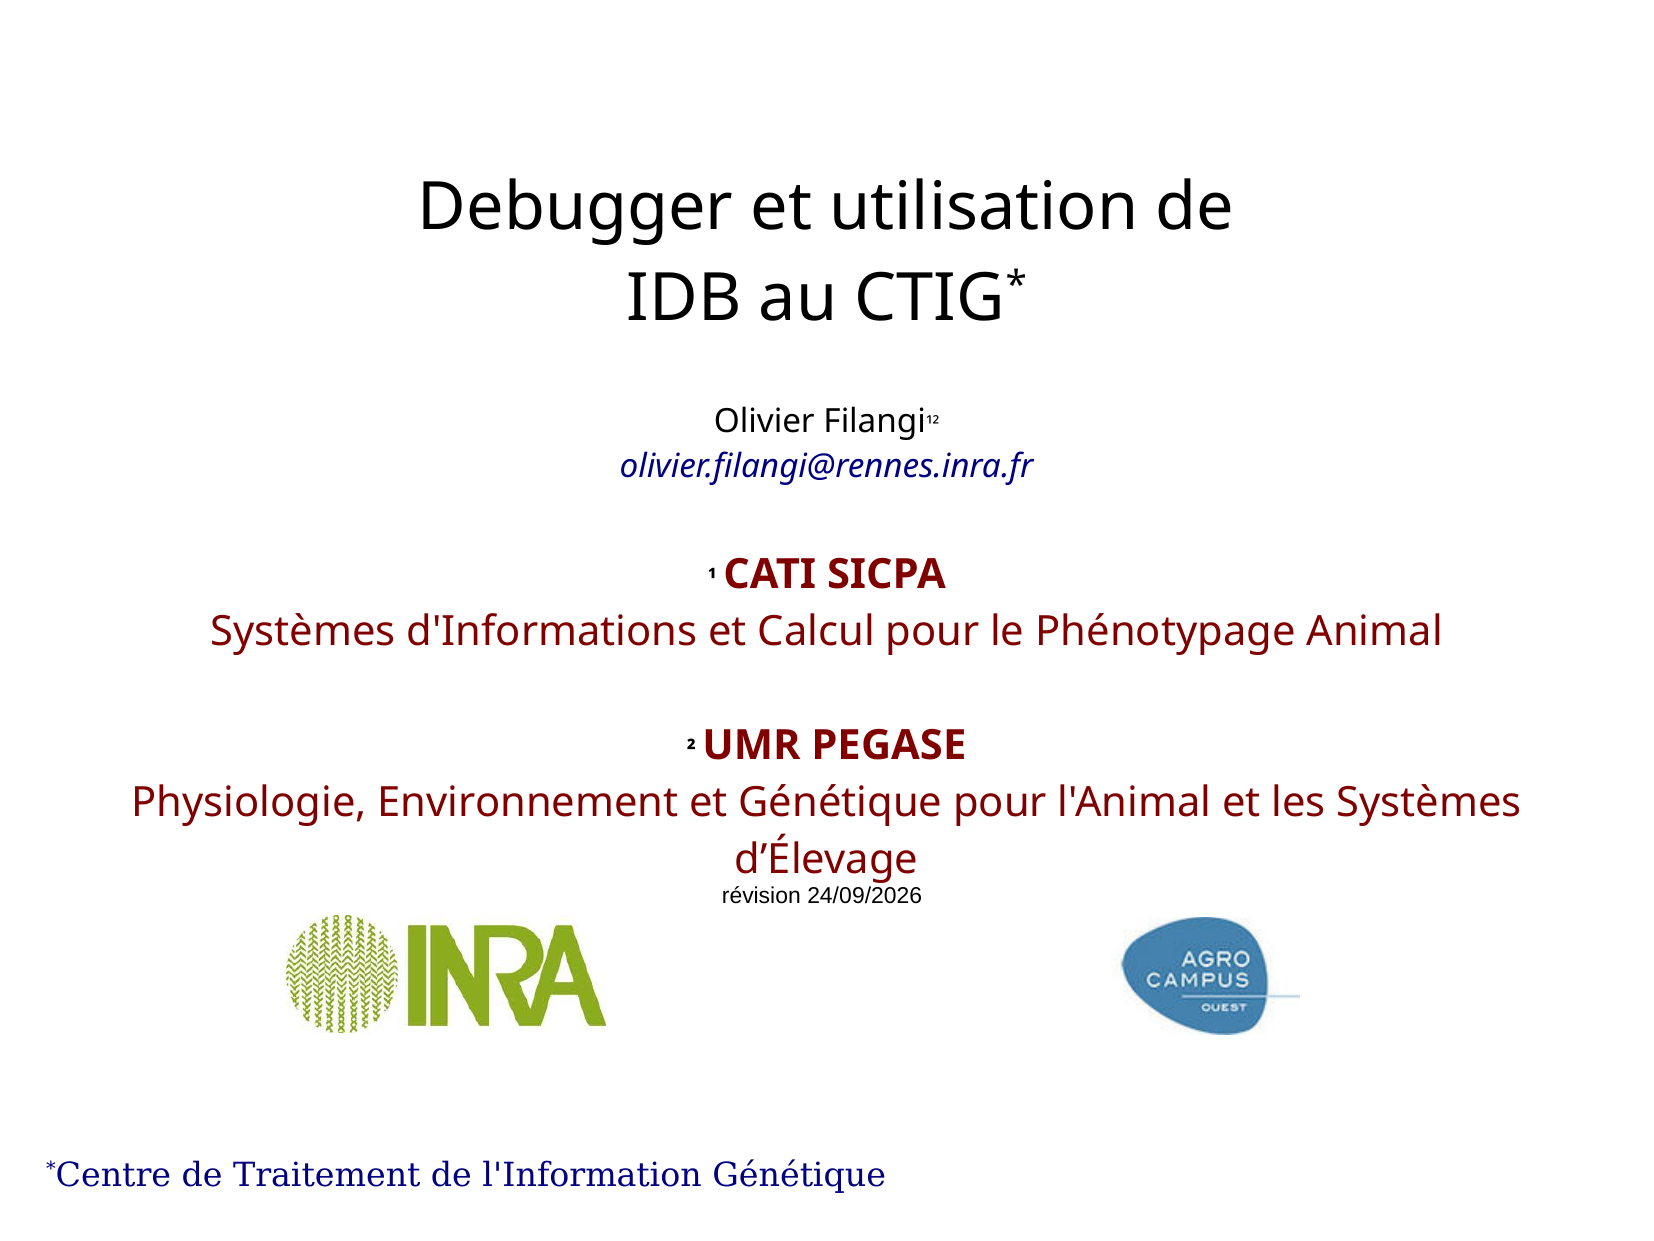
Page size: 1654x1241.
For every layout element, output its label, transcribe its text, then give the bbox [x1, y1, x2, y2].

subtitle Debugger et utilisation de IDB au CTIG* Olivier Filangi₁₂ olivier.filangi@rennes.inra.fr ₁ CATI SICPA Systèmes d'Informations et Calcul pour le Phénotypage Animal ₂ UMR PEGASE Physiologie, Environnement et Génétique pour l'Animal et les Systèmes d’Élevage [82, 49, 1571, 1109]
text_box révision 27/11/2012 [707, 875, 975, 916]
picture [286, 915, 606, 1033]
text_box *Centre de Traitement de l'Information Génétique [31, 1147, 903, 1203]
picture [1111, 917, 1300, 1035]
